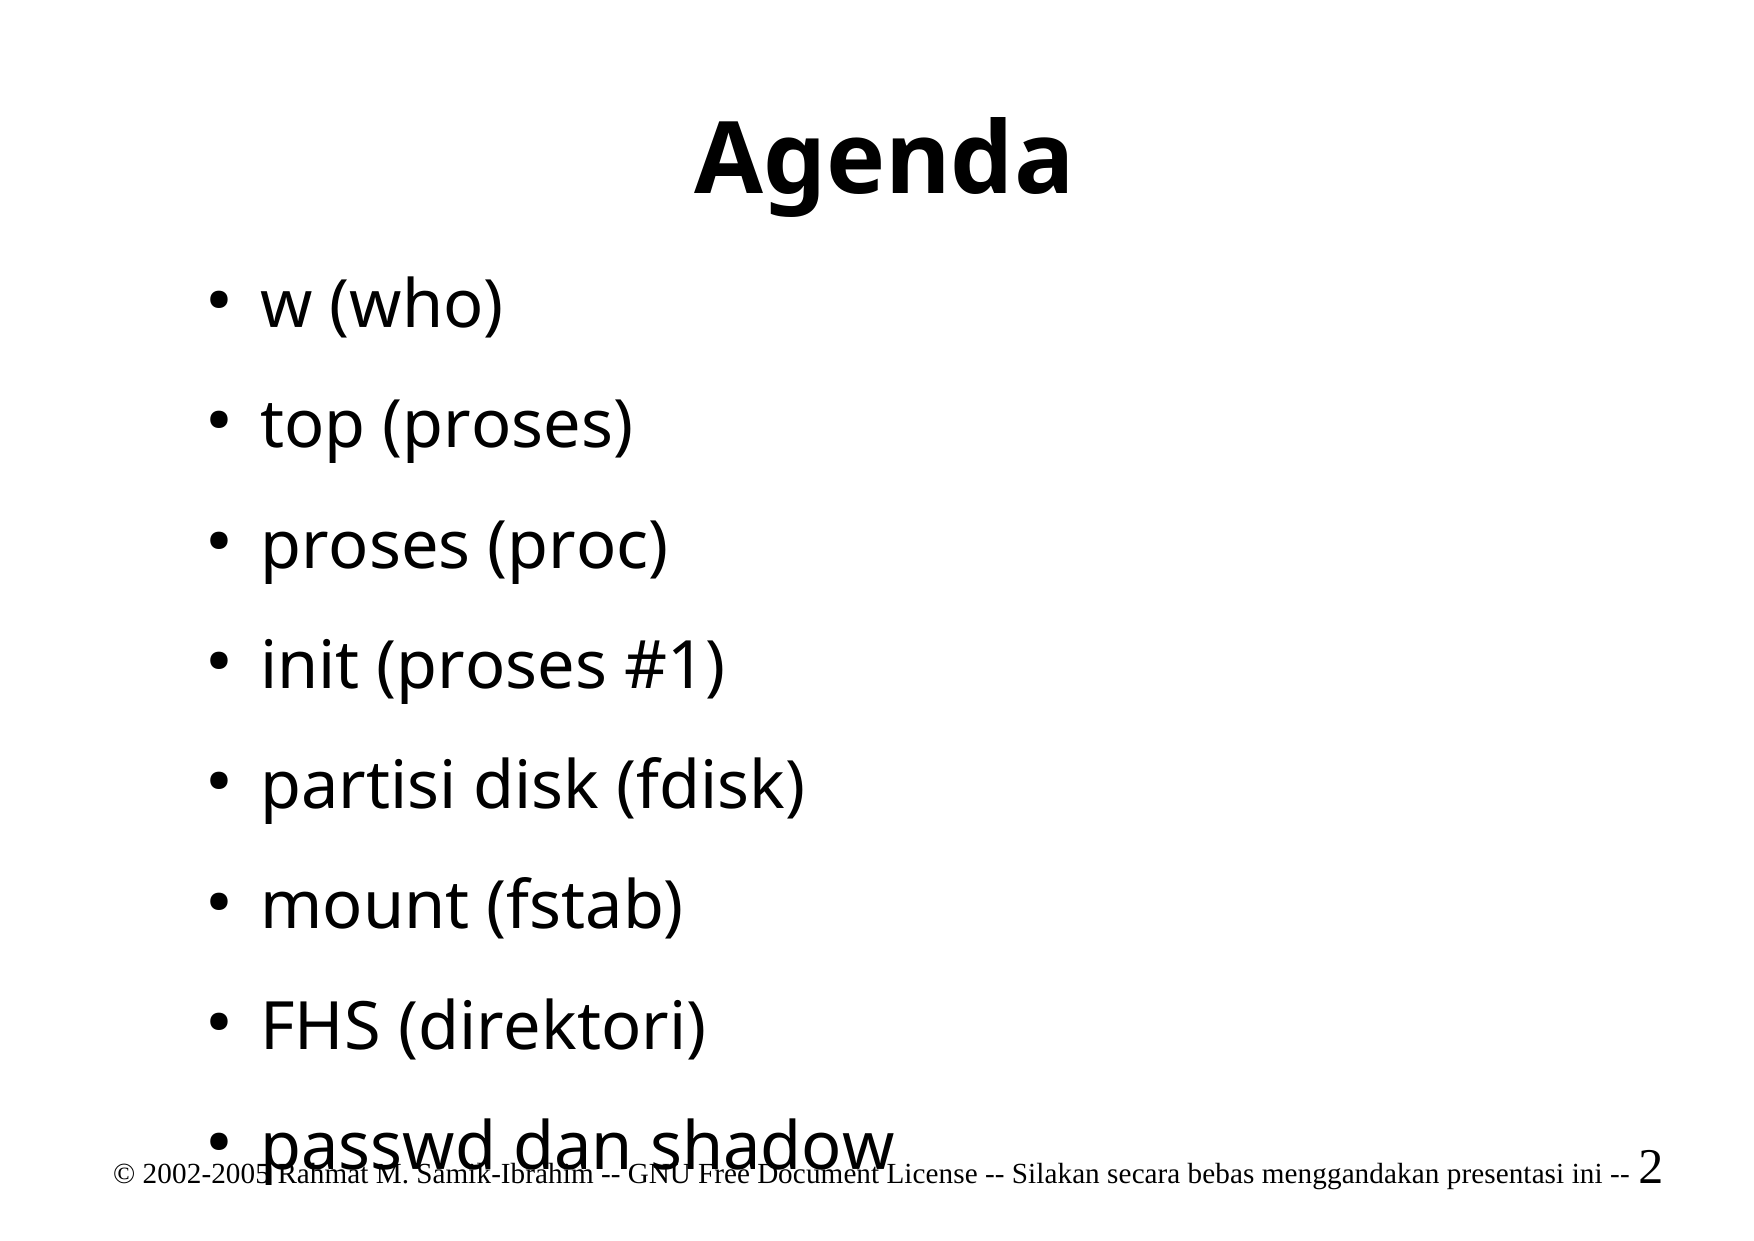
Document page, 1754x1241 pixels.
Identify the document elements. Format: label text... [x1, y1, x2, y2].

list w (who) top (proses) proses (proc) init (proses #1) partisi disk (fdisk) mount (fstab) FHS (direktori) passwd dan shadow [171, 256, 1589, 1091]
title Agenda [176, 58, 1594, 251]
